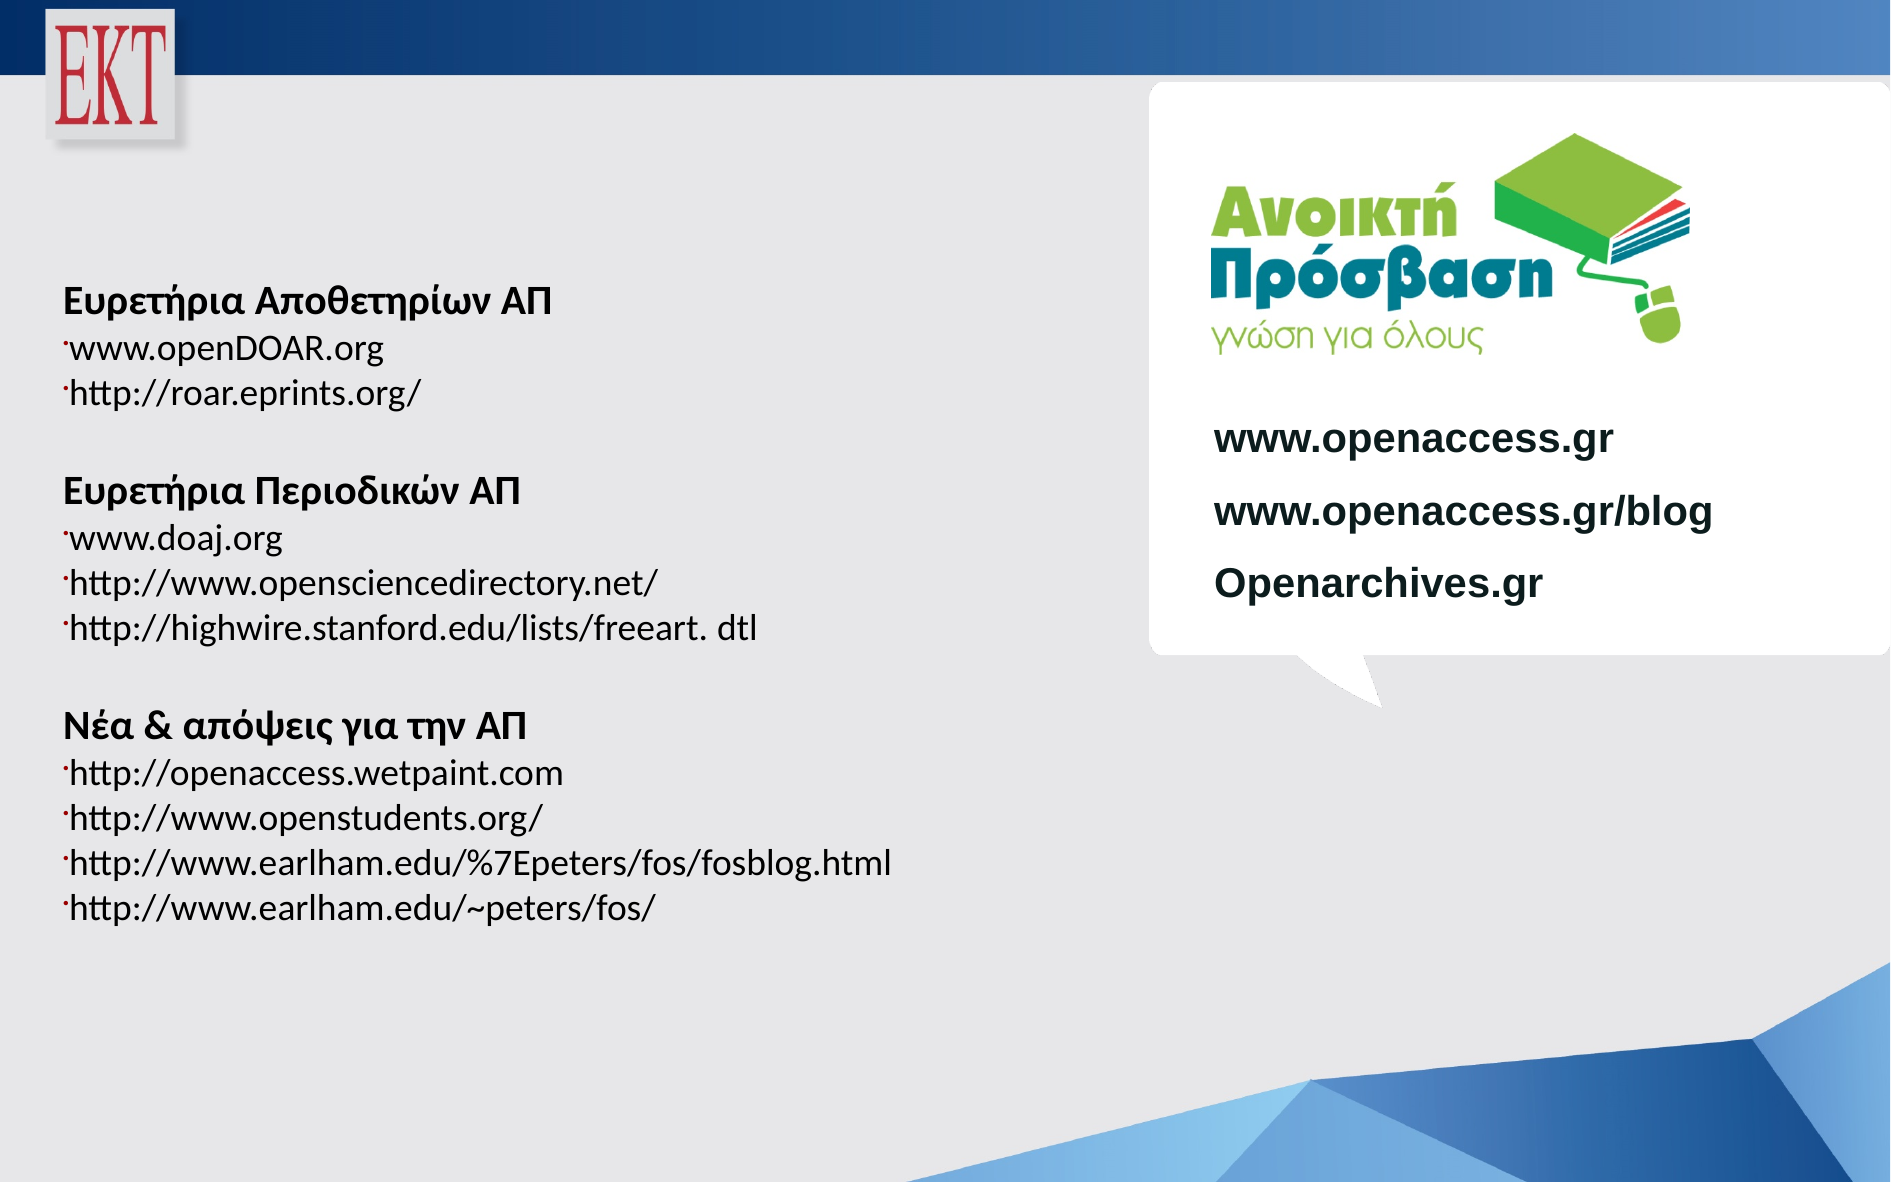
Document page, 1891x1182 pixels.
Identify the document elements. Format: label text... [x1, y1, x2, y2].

picture [0, 0, 1891, 1182]
text_box Ευρετήρια Αποθετηρίων ΑΠ www.openDOAR.org http://roar.eprints.org/ Ευρετήρια Περιοδικών ΑΠ www.doaj.org http://www.opensciencedirectory.net/ http://highwire.stanford.edu/lists/freeart. dtl Nέα & απόψεις για την ΑΠ http://openaccess.wetpaint.com http://www.openstudents.org/ http://www.earlham.edu/%7Epeters/fos/fosblog.html http://www.earlham.edu/~peters/fos/ [48, 265, 946, 936]
text_box www.openaccess.gr www.openaccess.gr/blog Openarchives.gr [1199, 403, 1800, 764]
